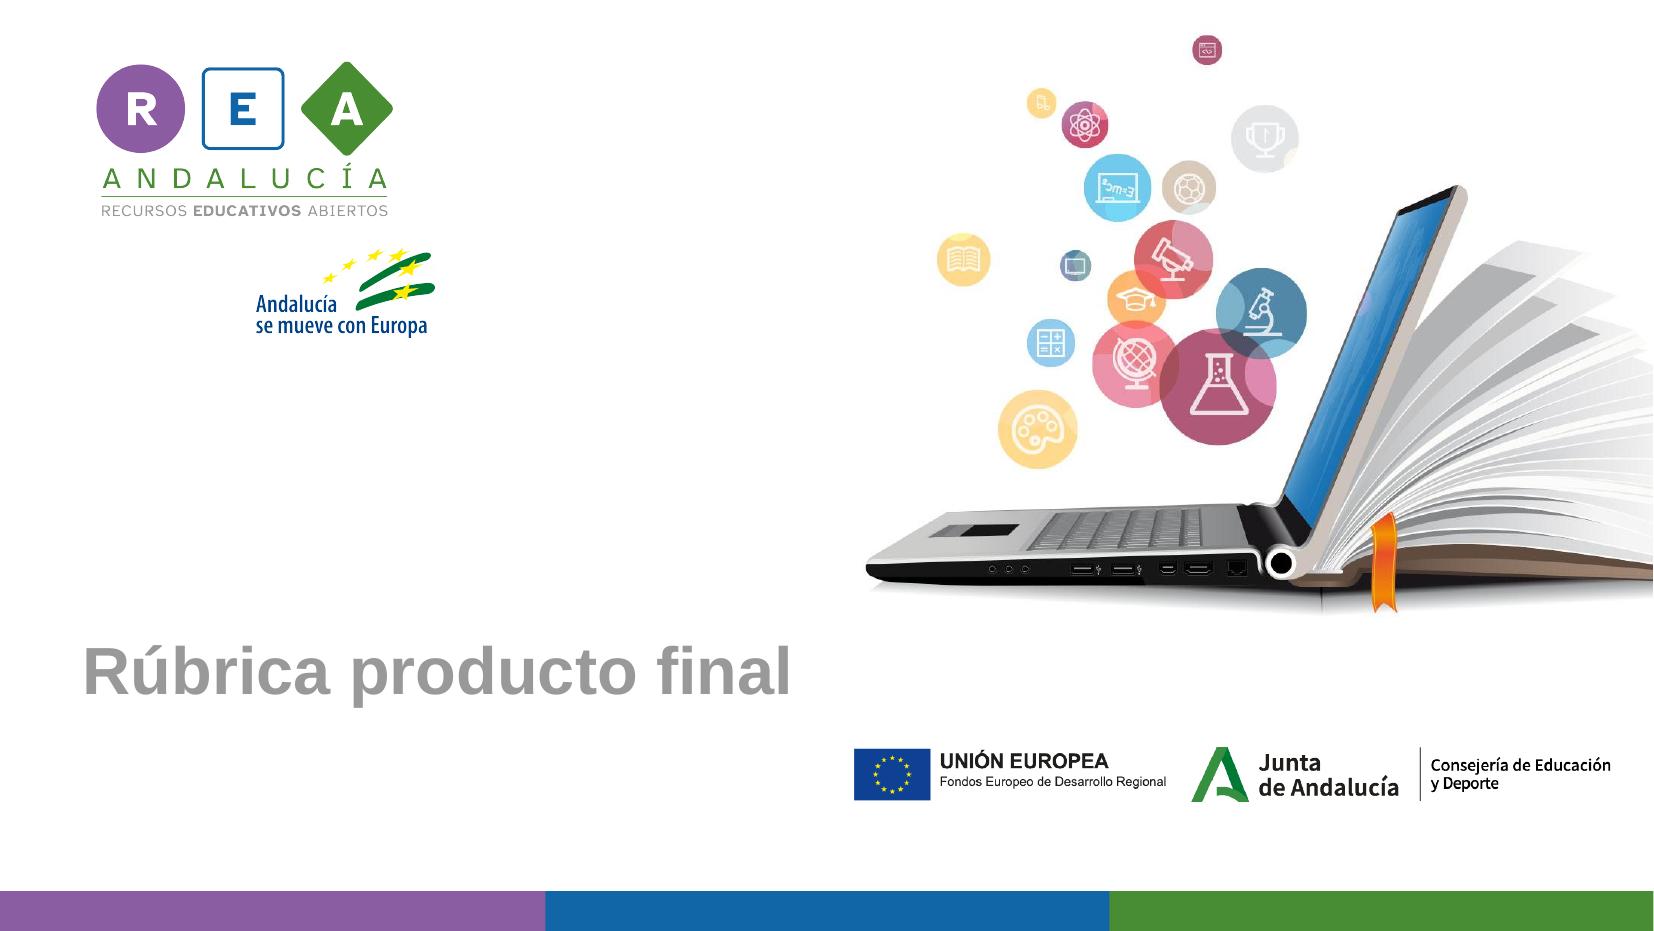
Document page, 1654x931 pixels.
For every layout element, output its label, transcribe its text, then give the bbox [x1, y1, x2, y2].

title Rúbrica producto final [82, 377, 849, 709]
picture [82, 0, 437, 338]
picture [820, 2, 1653, 644]
picture [0, 891, 1654, 931]
picture [833, 730, 1624, 821]
